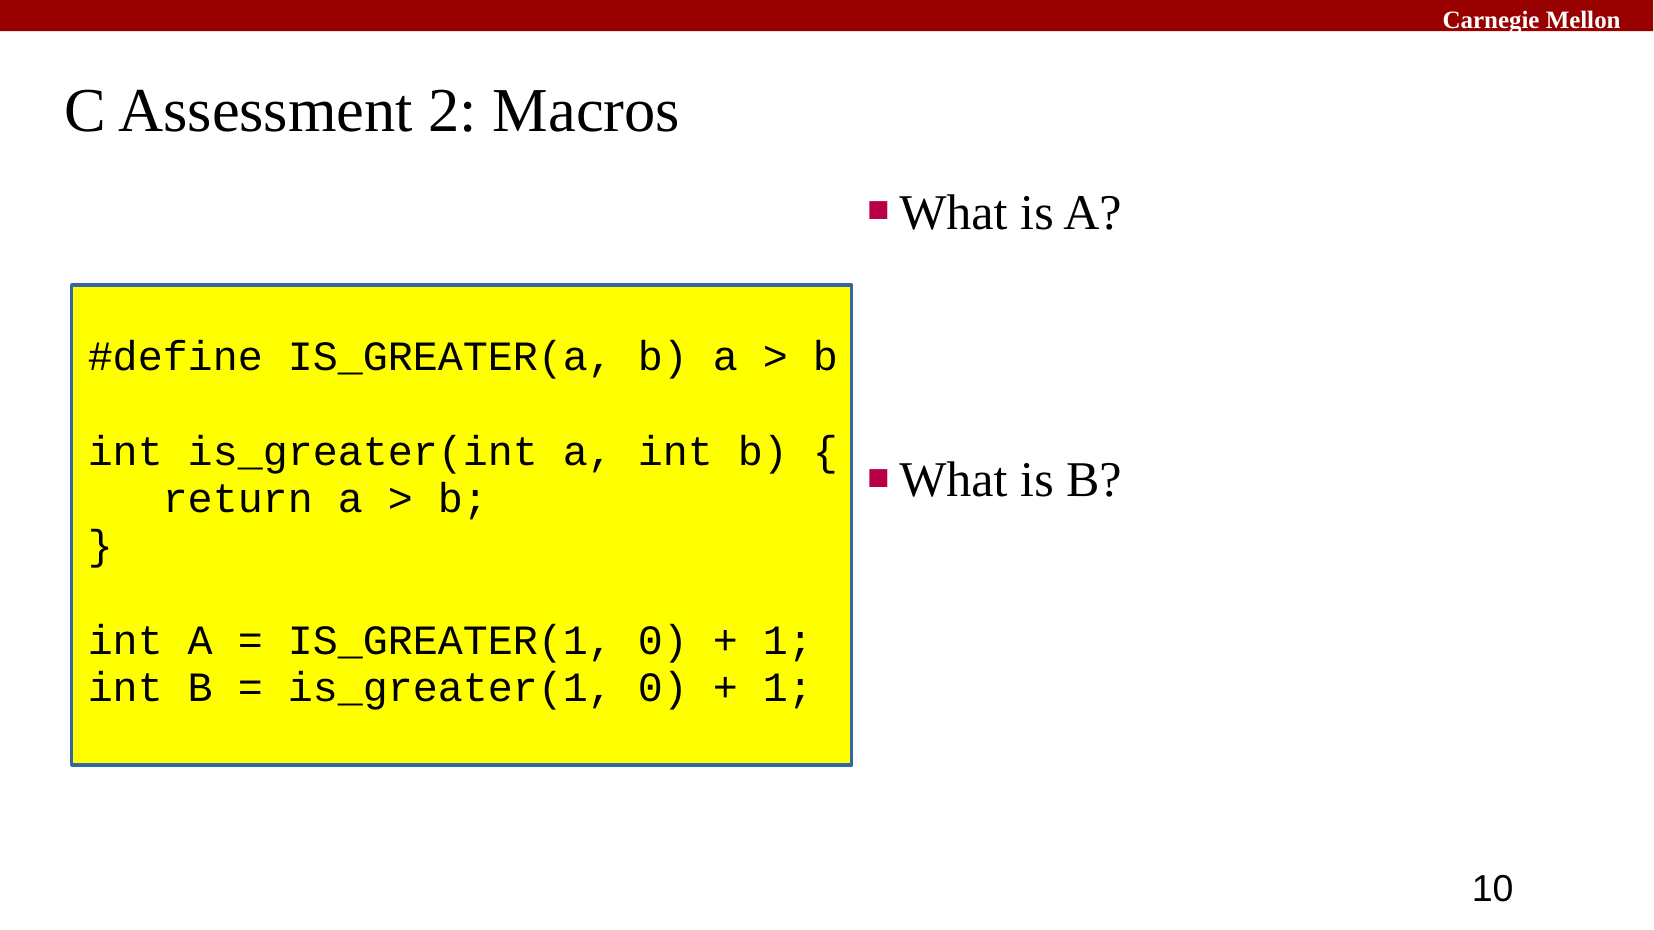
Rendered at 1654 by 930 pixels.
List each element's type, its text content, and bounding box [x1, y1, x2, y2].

text_box #define IS_GREATER(a, b) a > b int is_greater(int a, int b) { return a > b; } int A = IS_GREATER(1, 0) + 1; int B = is_greater(1, 0) + 1; [71, 284, 852, 766]
title C Assessment 2: Macros [64, 58, 1576, 163]
list What is A? What is B? [851, 184, 1576, 859]
